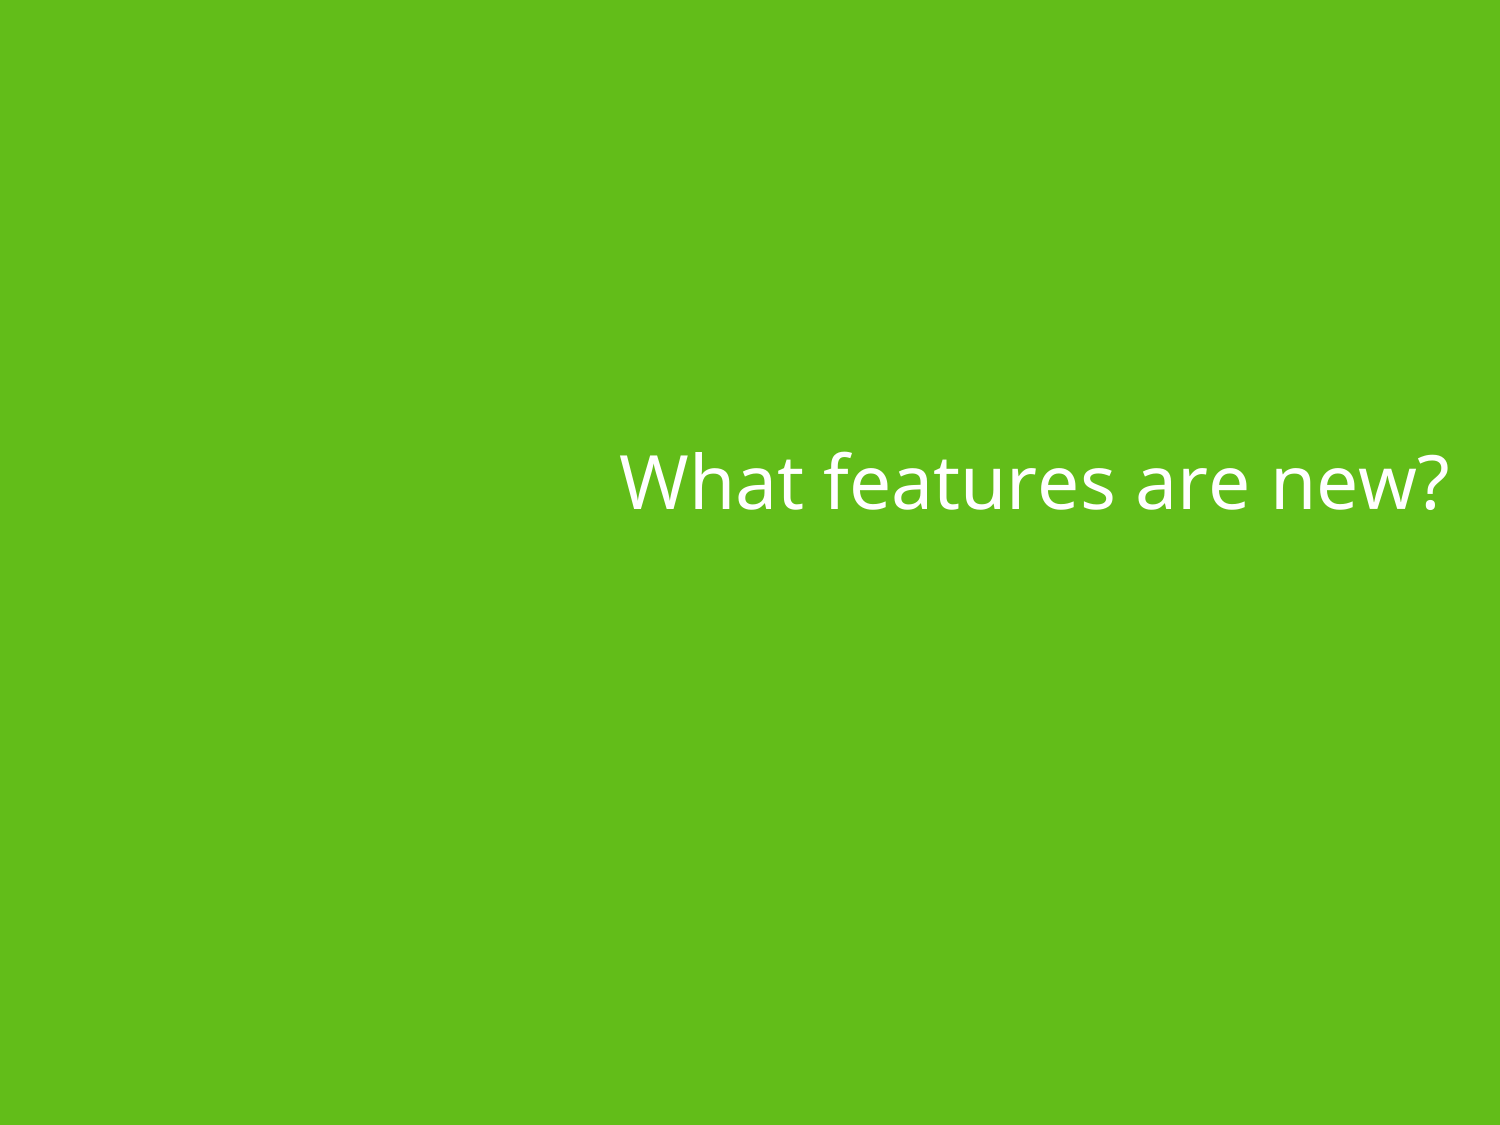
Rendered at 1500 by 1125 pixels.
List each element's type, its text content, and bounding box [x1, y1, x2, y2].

title What features are new? [245, 386, 1451, 575]
